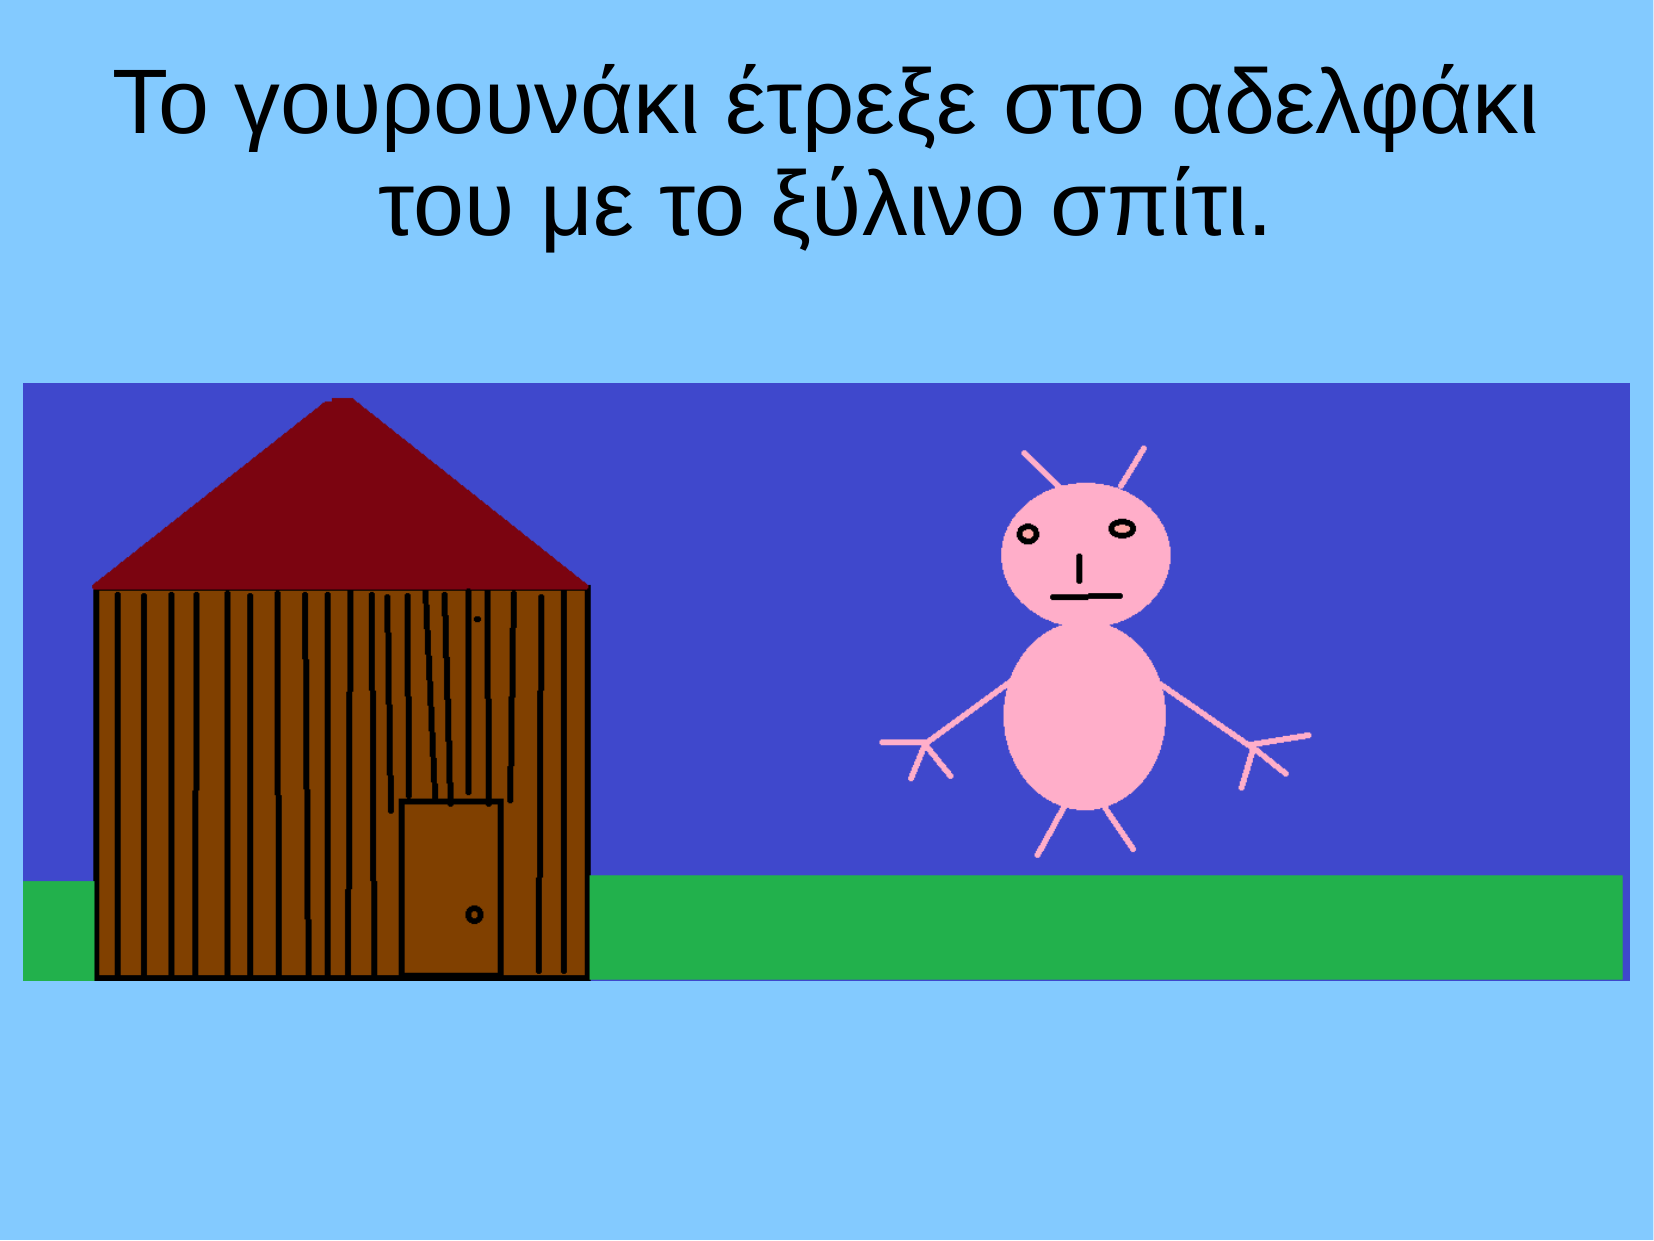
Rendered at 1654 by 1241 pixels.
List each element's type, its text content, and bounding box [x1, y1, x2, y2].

picture [23, 383, 1630, 981]
title Το γουρουνάκι έτρεξε στο αδελφάκι του με το ξύλινο σπίτι. [82, 49, 1571, 257]
